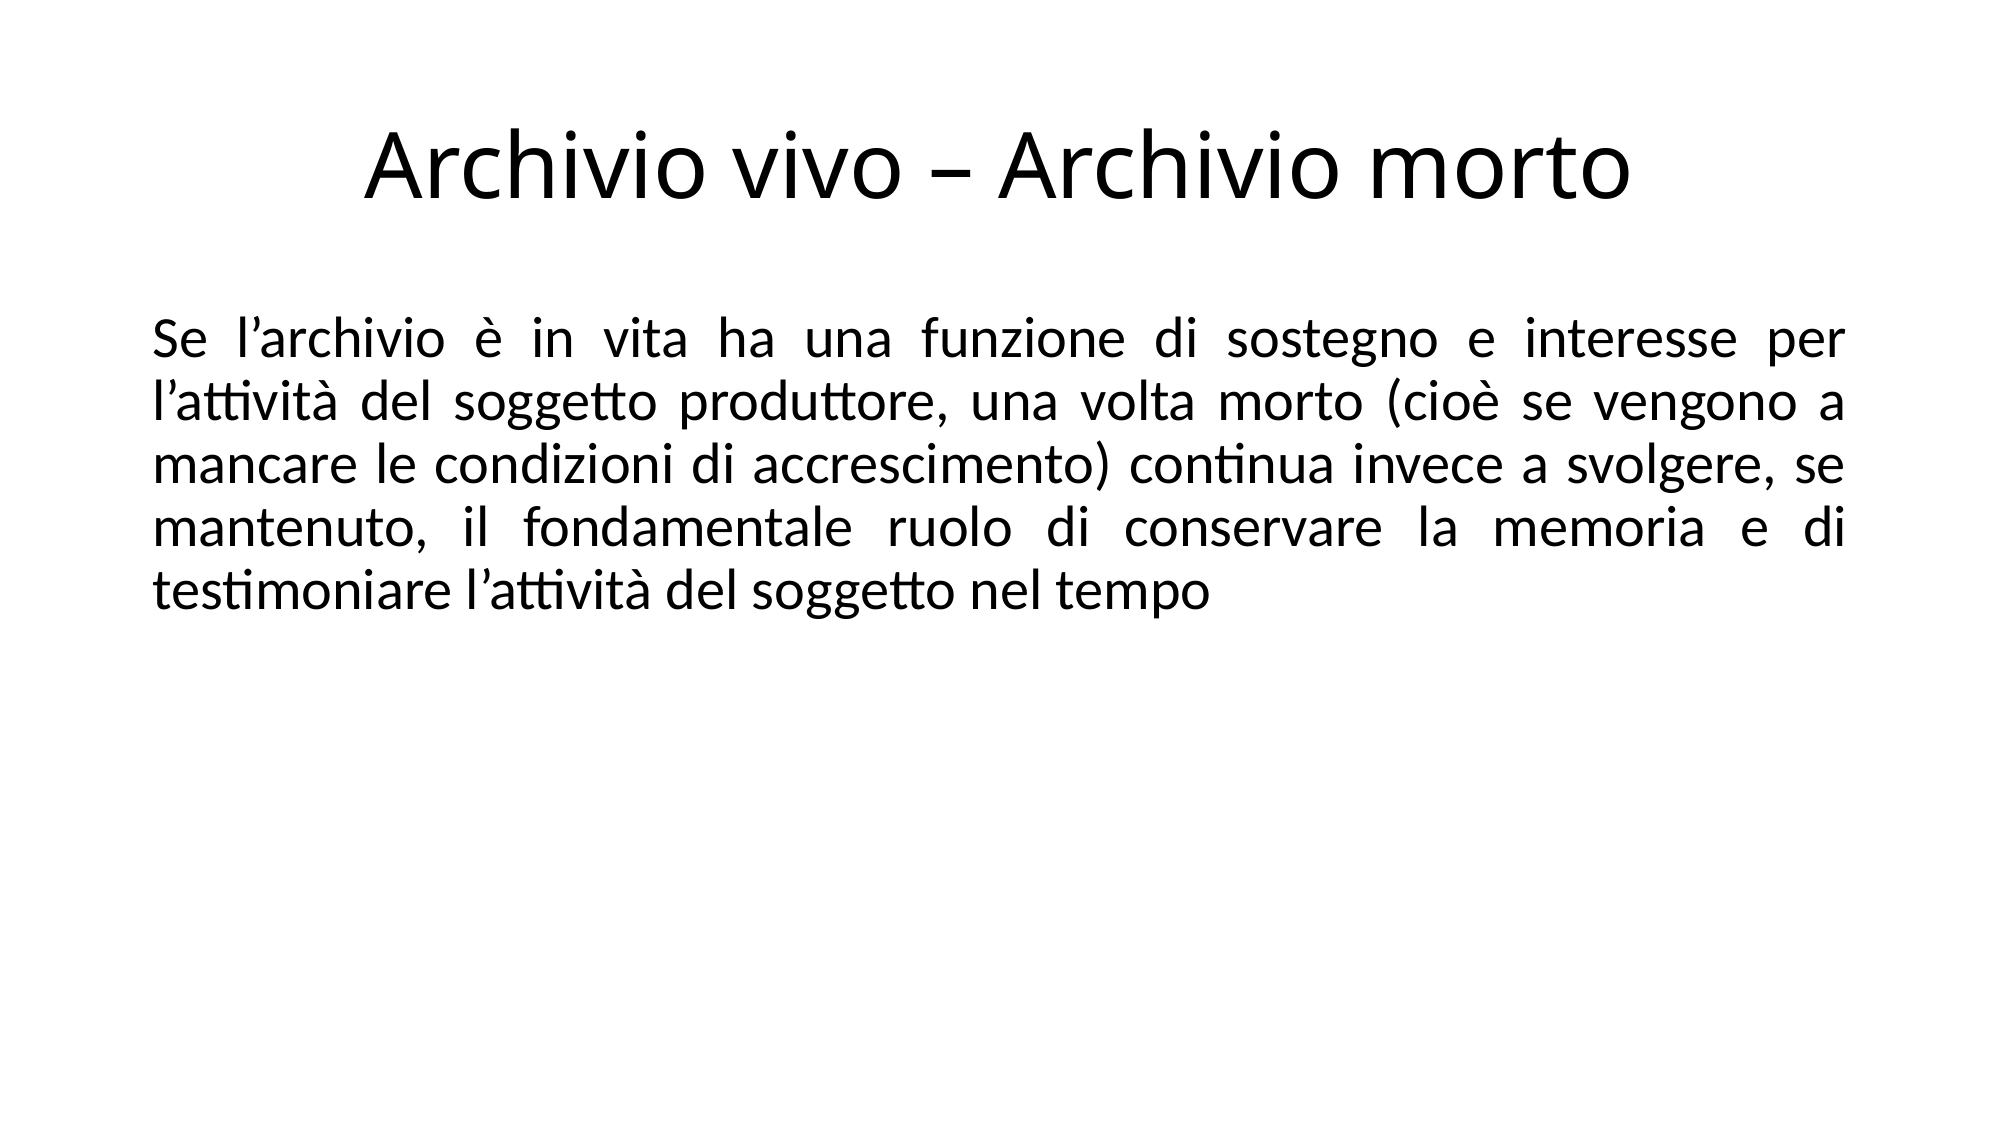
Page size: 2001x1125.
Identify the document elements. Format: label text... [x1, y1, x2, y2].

list Se l’archivio è in vita ha una funzione di sostegno e interesse per l’attività del soggetto produttore, una volta morto (cioè se vengono a mancare le condizioni di accrescimento) continua invece a svolgere, se mantenuto, il fondamentale ruolo di conservare la memoria e di testimoniare l’attività del soggetto nel tempo [137, 299, 1863, 1014]
title Archivio vivo – Archivio morto [137, 59, 1863, 278]
